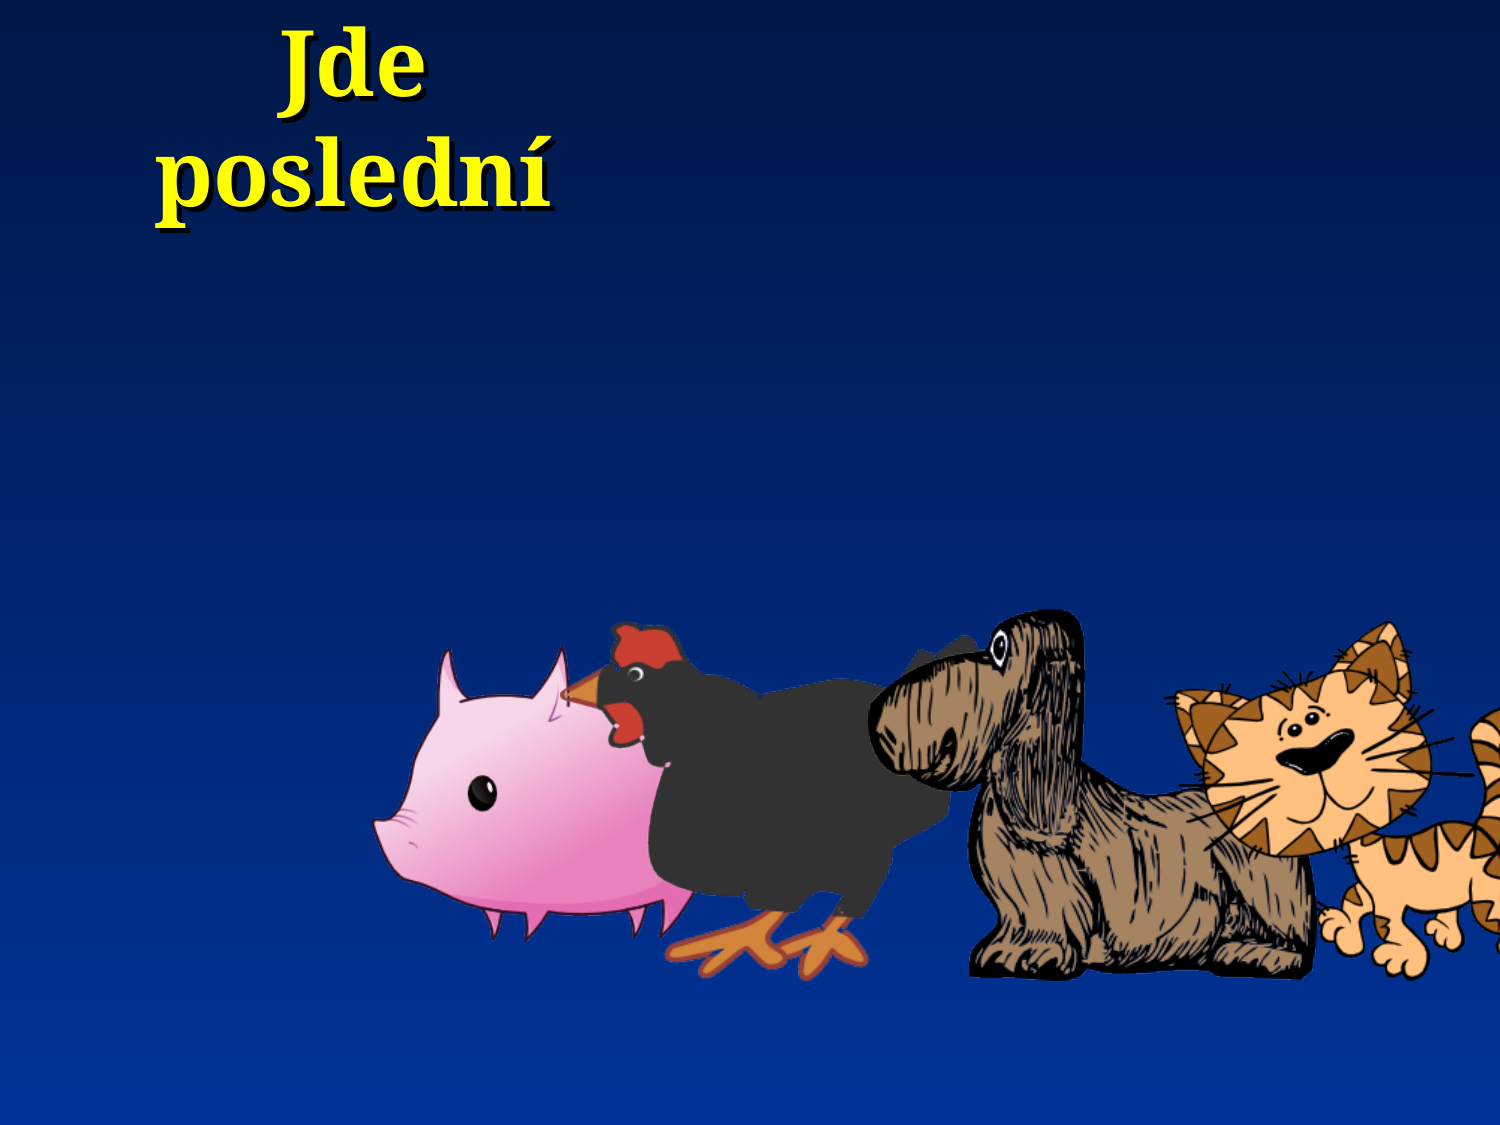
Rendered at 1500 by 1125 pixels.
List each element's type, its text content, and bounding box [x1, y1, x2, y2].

picture [372, 609, 1500, 981]
title Jde poslední [75, 45, 632, 185]
